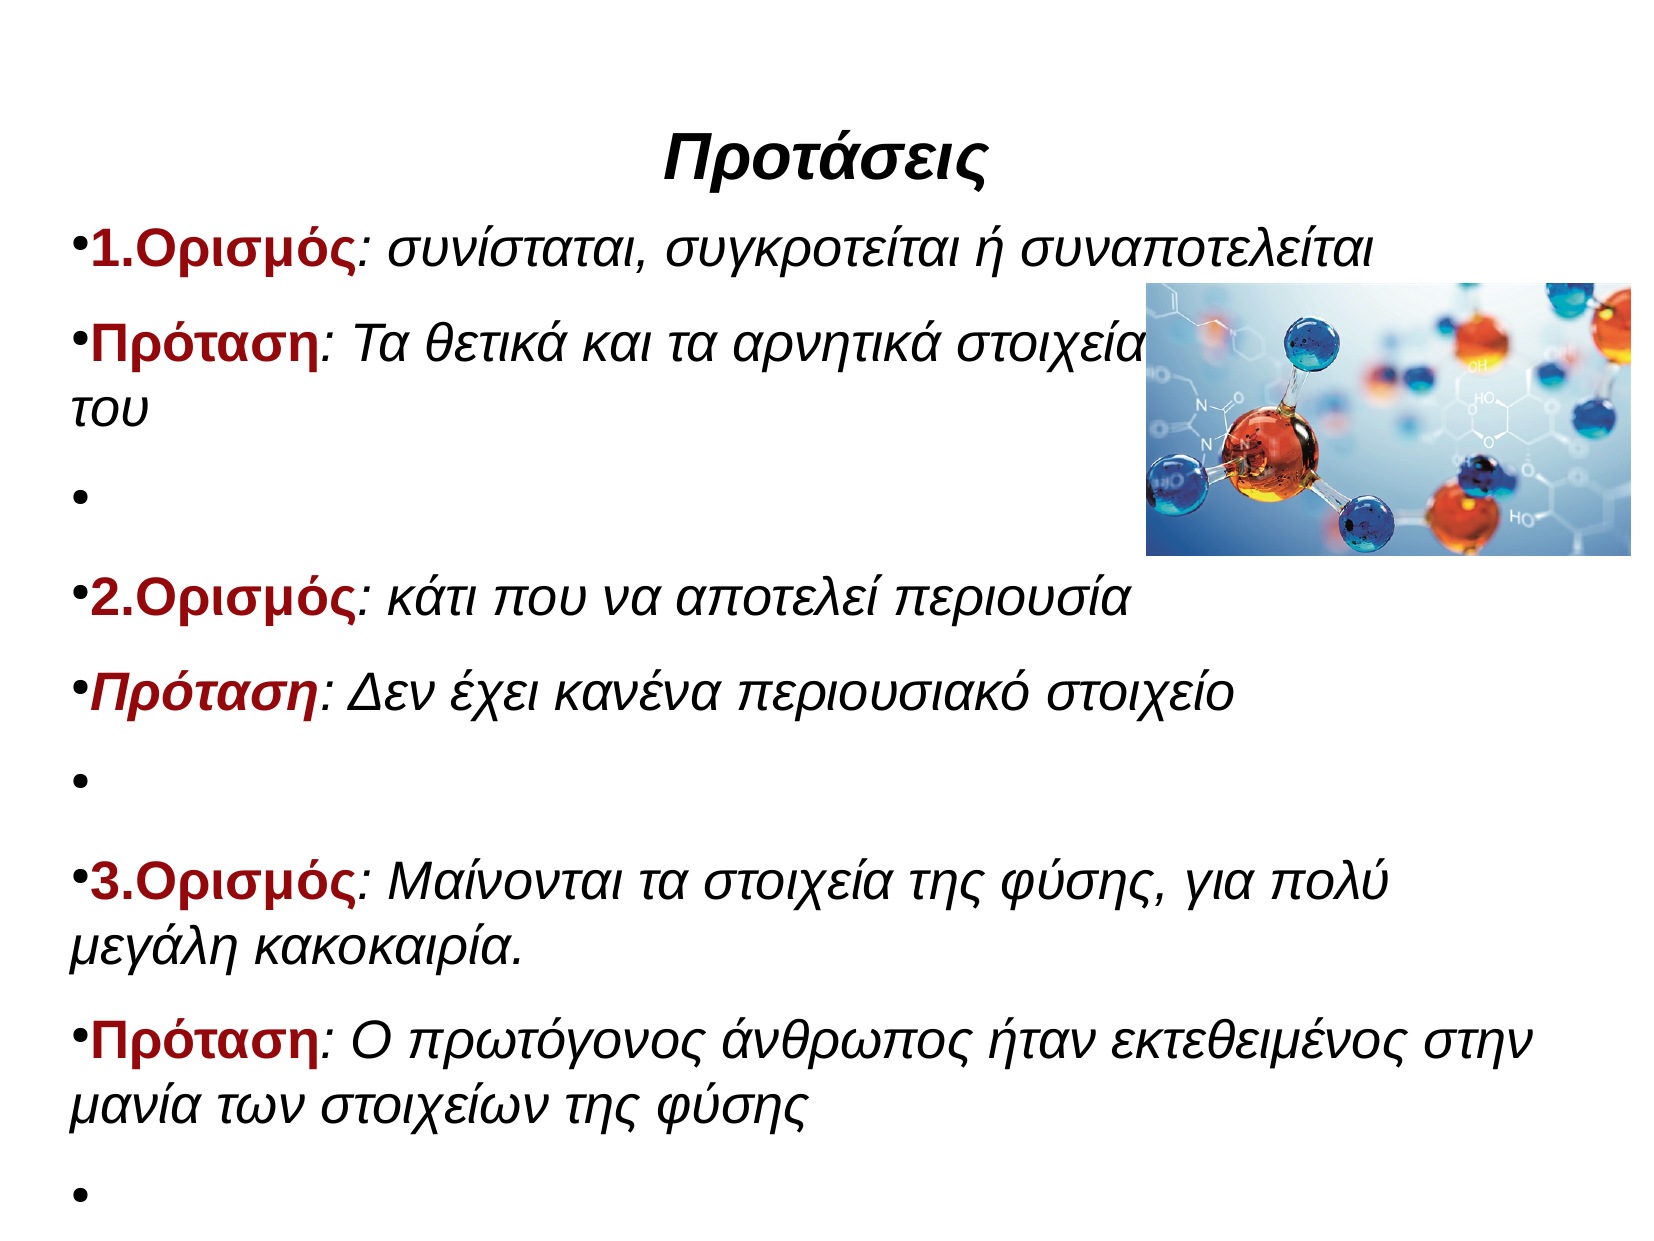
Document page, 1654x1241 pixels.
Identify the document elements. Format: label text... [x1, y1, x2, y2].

title Προτάσεις [82, 49, 1571, 257]
list 1.Ορισμός: συνίσταται, συγκροτείται ή συναποτελείται Πρόταση: Τα θετικά και τα αρνητικά στοιχεία του χαρακτήρα του 2.Ορισμός: κάτι που να αποτελεί περιουσία Πρόταση: Δεν έχει κανένα περιουσιακό στοιχείο 3.Ορισμός: Mαίνονται τα στοιχεία της φύσης, για πολύ μεγάλη κακοκαιρία. Πρόταση: Ο πρωτόγονος άνθρωπος ήταν εκτεθειμένος στην μανία των στοιχείων της φύσης [70, 212, 1559, 1211]
picture [1146, 283, 1631, 556]
